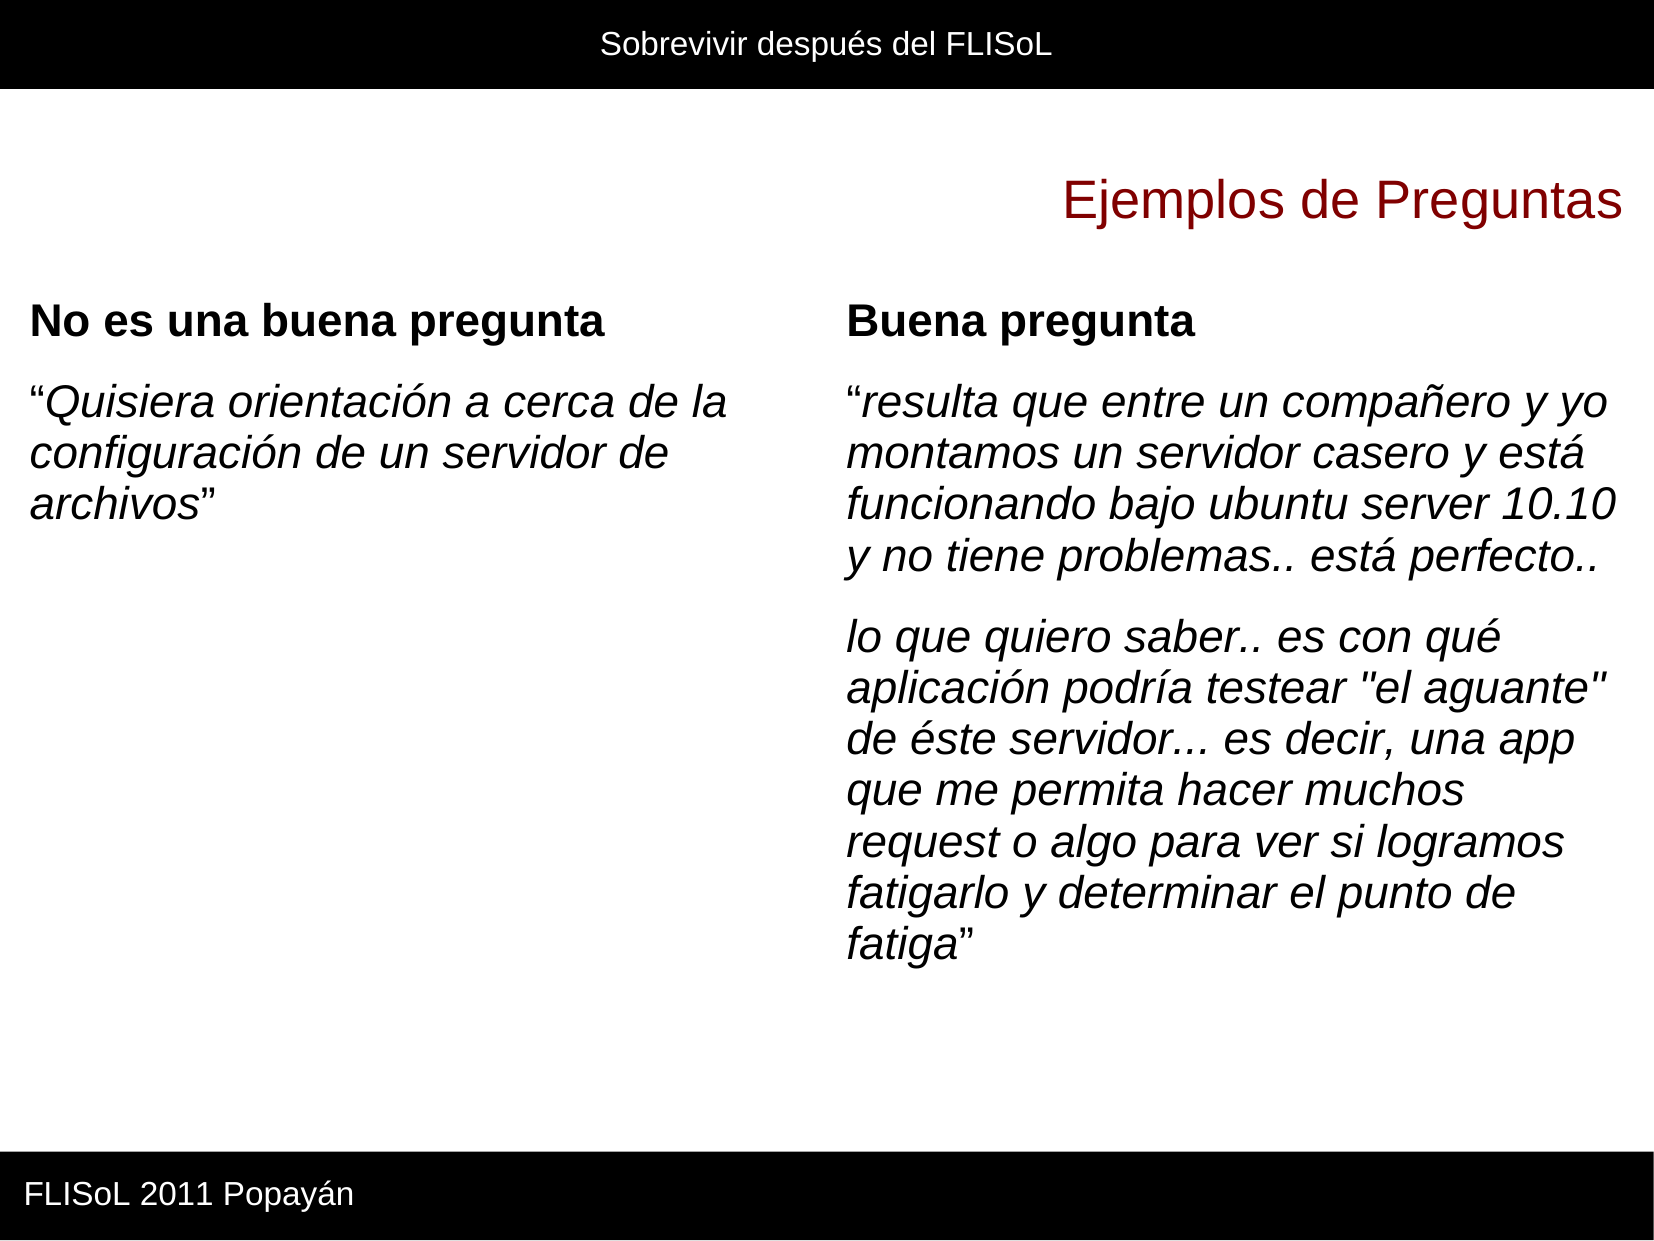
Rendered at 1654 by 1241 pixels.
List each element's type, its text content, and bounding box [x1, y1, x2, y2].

list No es una buena pregunta “Quisiera orientación a cerca de la configuración de un servidor de archivos” [29, 295, 808, 1122]
title Ejemplos de Preguntas [147, 147, 1625, 252]
list Buena pregunta “resulta que entre un compañero y yo montamos un servidor casero y está funcionando bajo ubuntu server 10.10 y no tiene problemas.. está perfecto.. lo que quiero saber.. es con qué aplicación podría testear "el aguante" de éste servidor... es decir, una app que me permita hacer muchos request o algo para ver si logramos fatigarlo y determinar el punto de fatiga” [846, 295, 1625, 1122]
